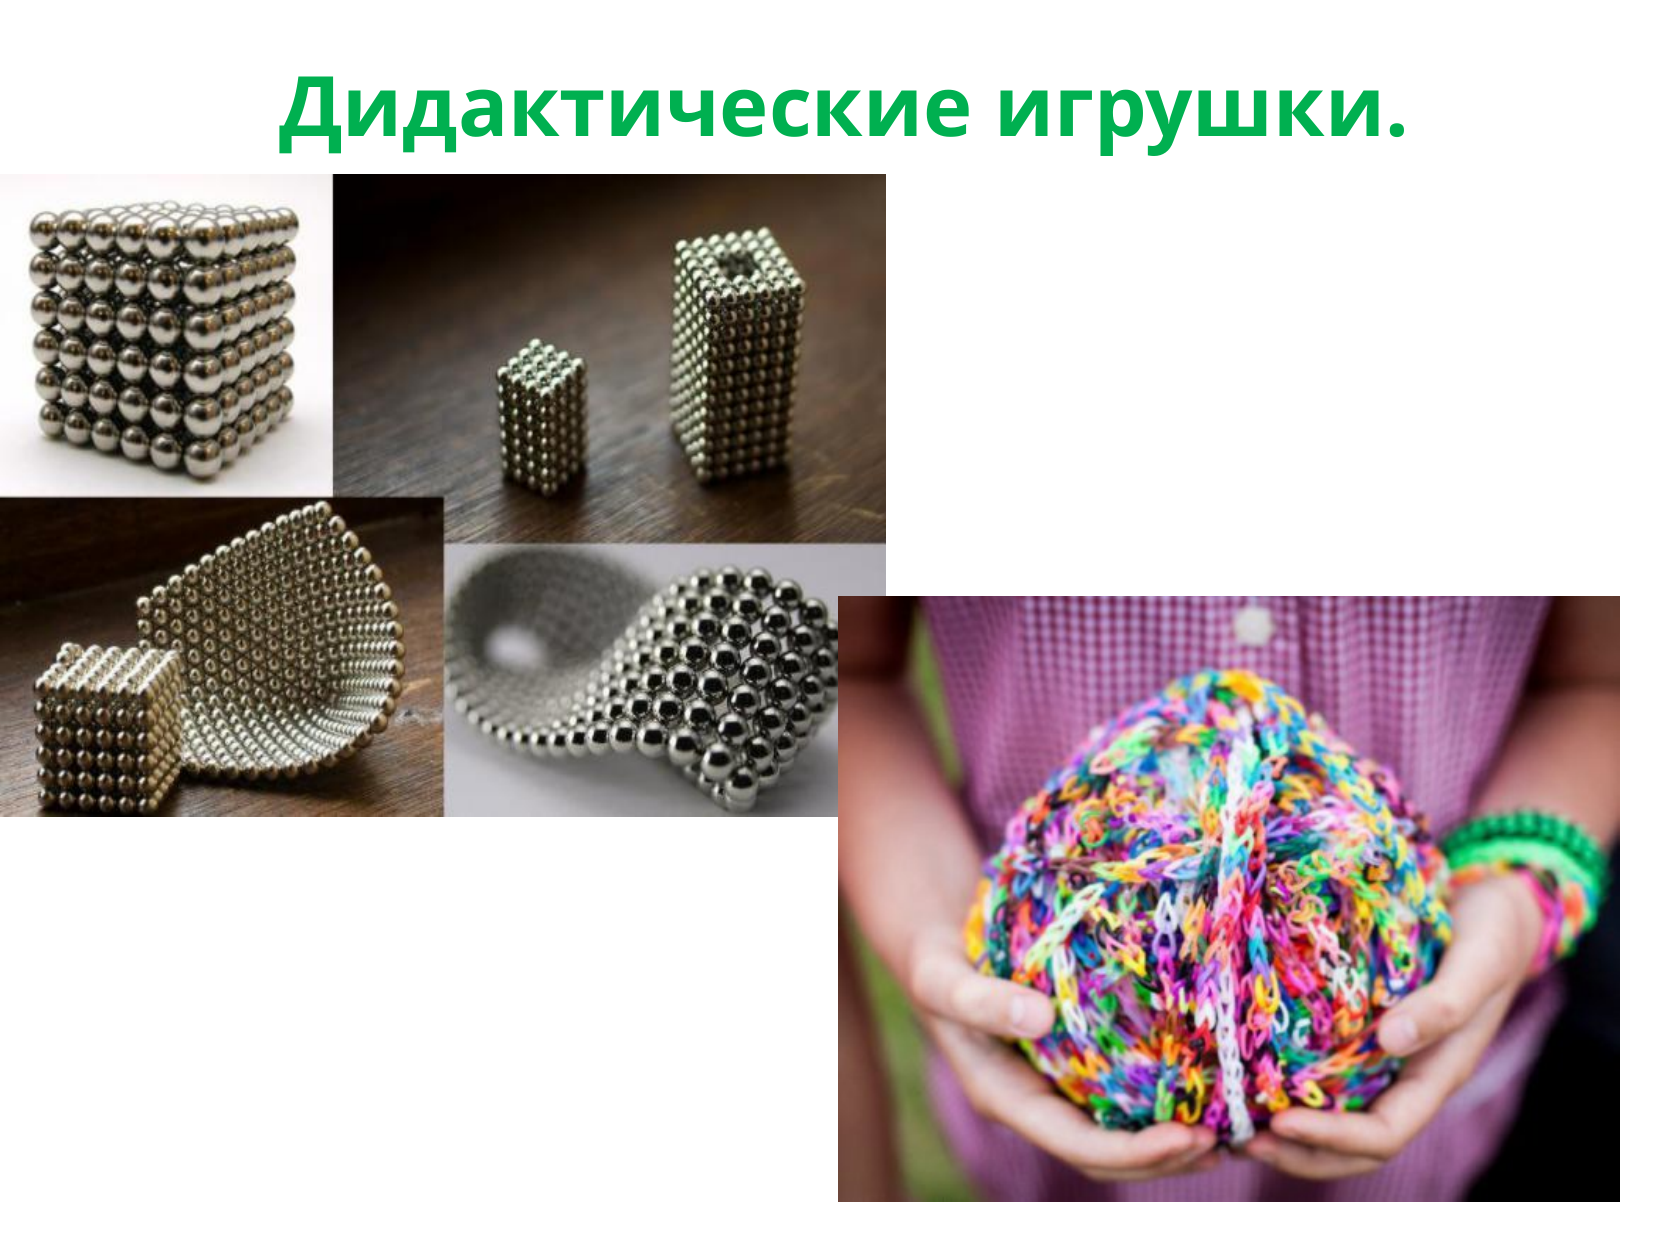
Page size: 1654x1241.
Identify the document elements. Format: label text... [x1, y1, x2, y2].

text_box Дидактические игрушки. [264, 45, 1340, 162]
picture [0, 174, 1620, 1202]
